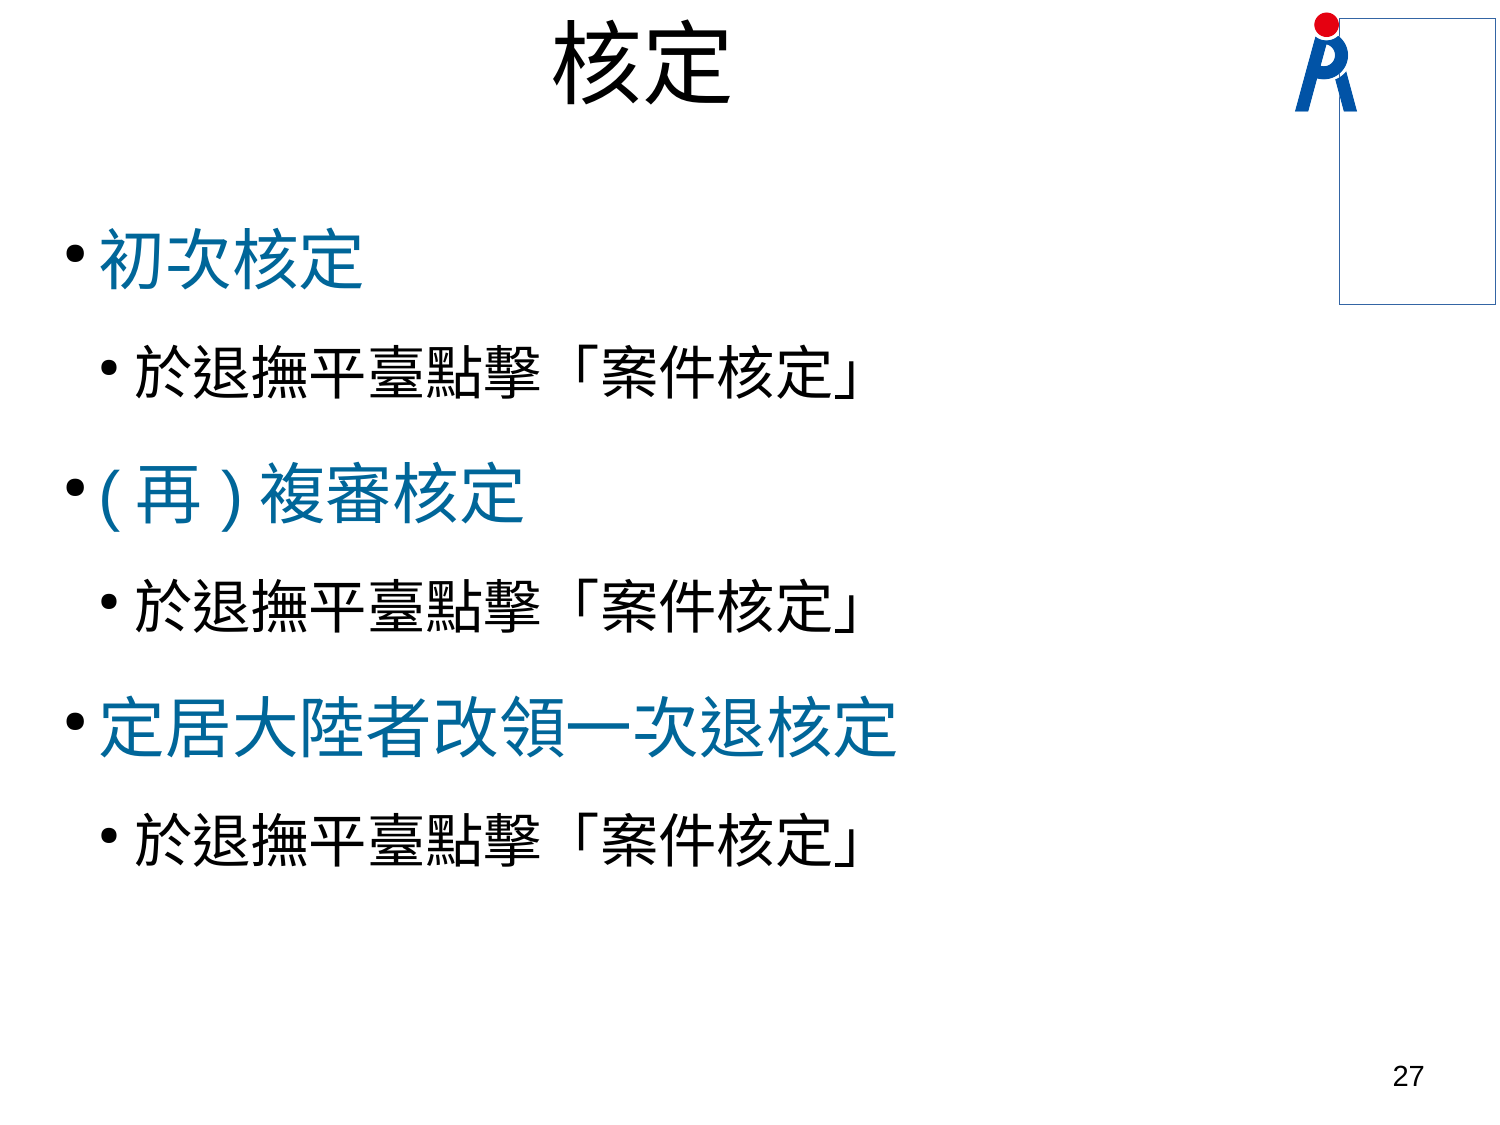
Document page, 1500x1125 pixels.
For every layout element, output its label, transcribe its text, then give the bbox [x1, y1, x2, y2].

list 初次核定 於退撫平臺點擊「案件核定」 (再)複審核定 於退撫平臺點擊「案件核定」 定居大陸者改領一次退核定 於退撫平臺點擊「案件核定」 [63, 206, 1414, 950]
picture [1278, 0, 1374, 128]
title 核定 [59, 2, 1225, 113]
slide_number 27 [1074, 1059, 1425, 1110]
